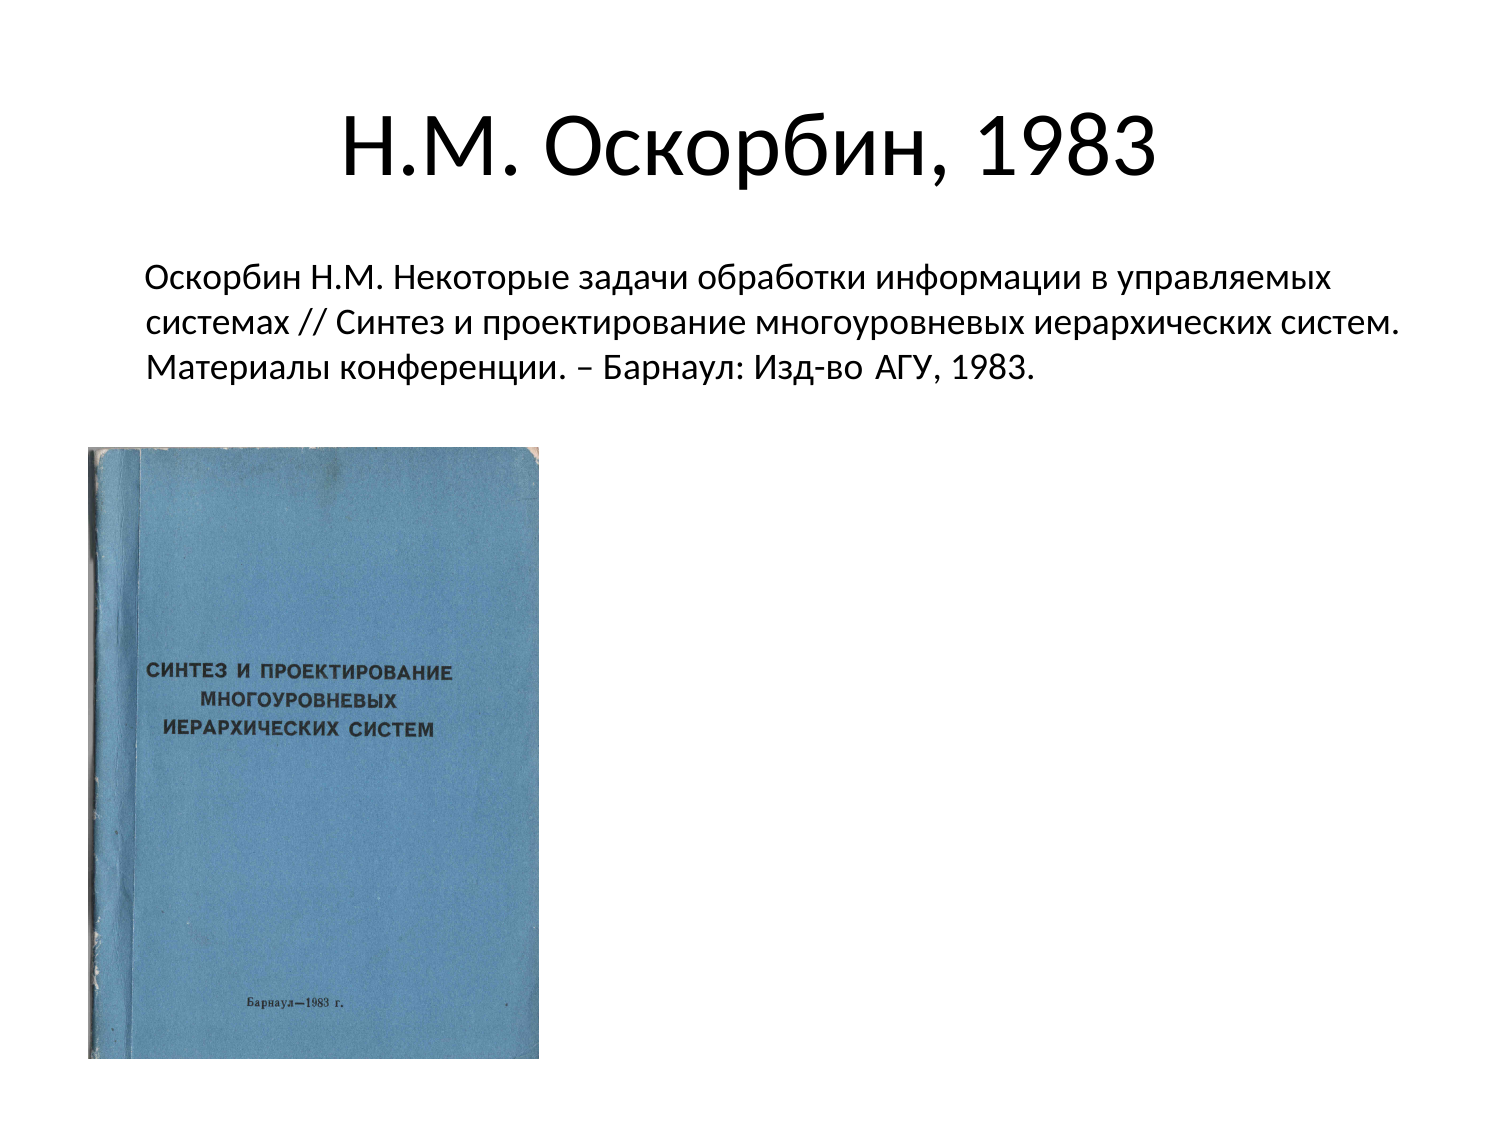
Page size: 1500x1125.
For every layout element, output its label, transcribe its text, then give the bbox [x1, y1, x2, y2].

text_box Оскорбин Н.М. Некоторые задачи обработки информации в управляемых системах // Cинтез и проектирование многоуровневых иерархических систем. Материалы конференции. – Барнаул: Изд-во АГУ, 1983. [75, 244, 1426, 450]
text_box Н.М. Оскорбин, 1983 [75, 45, 1426, 233]
picture [88, 447, 539, 1059]
